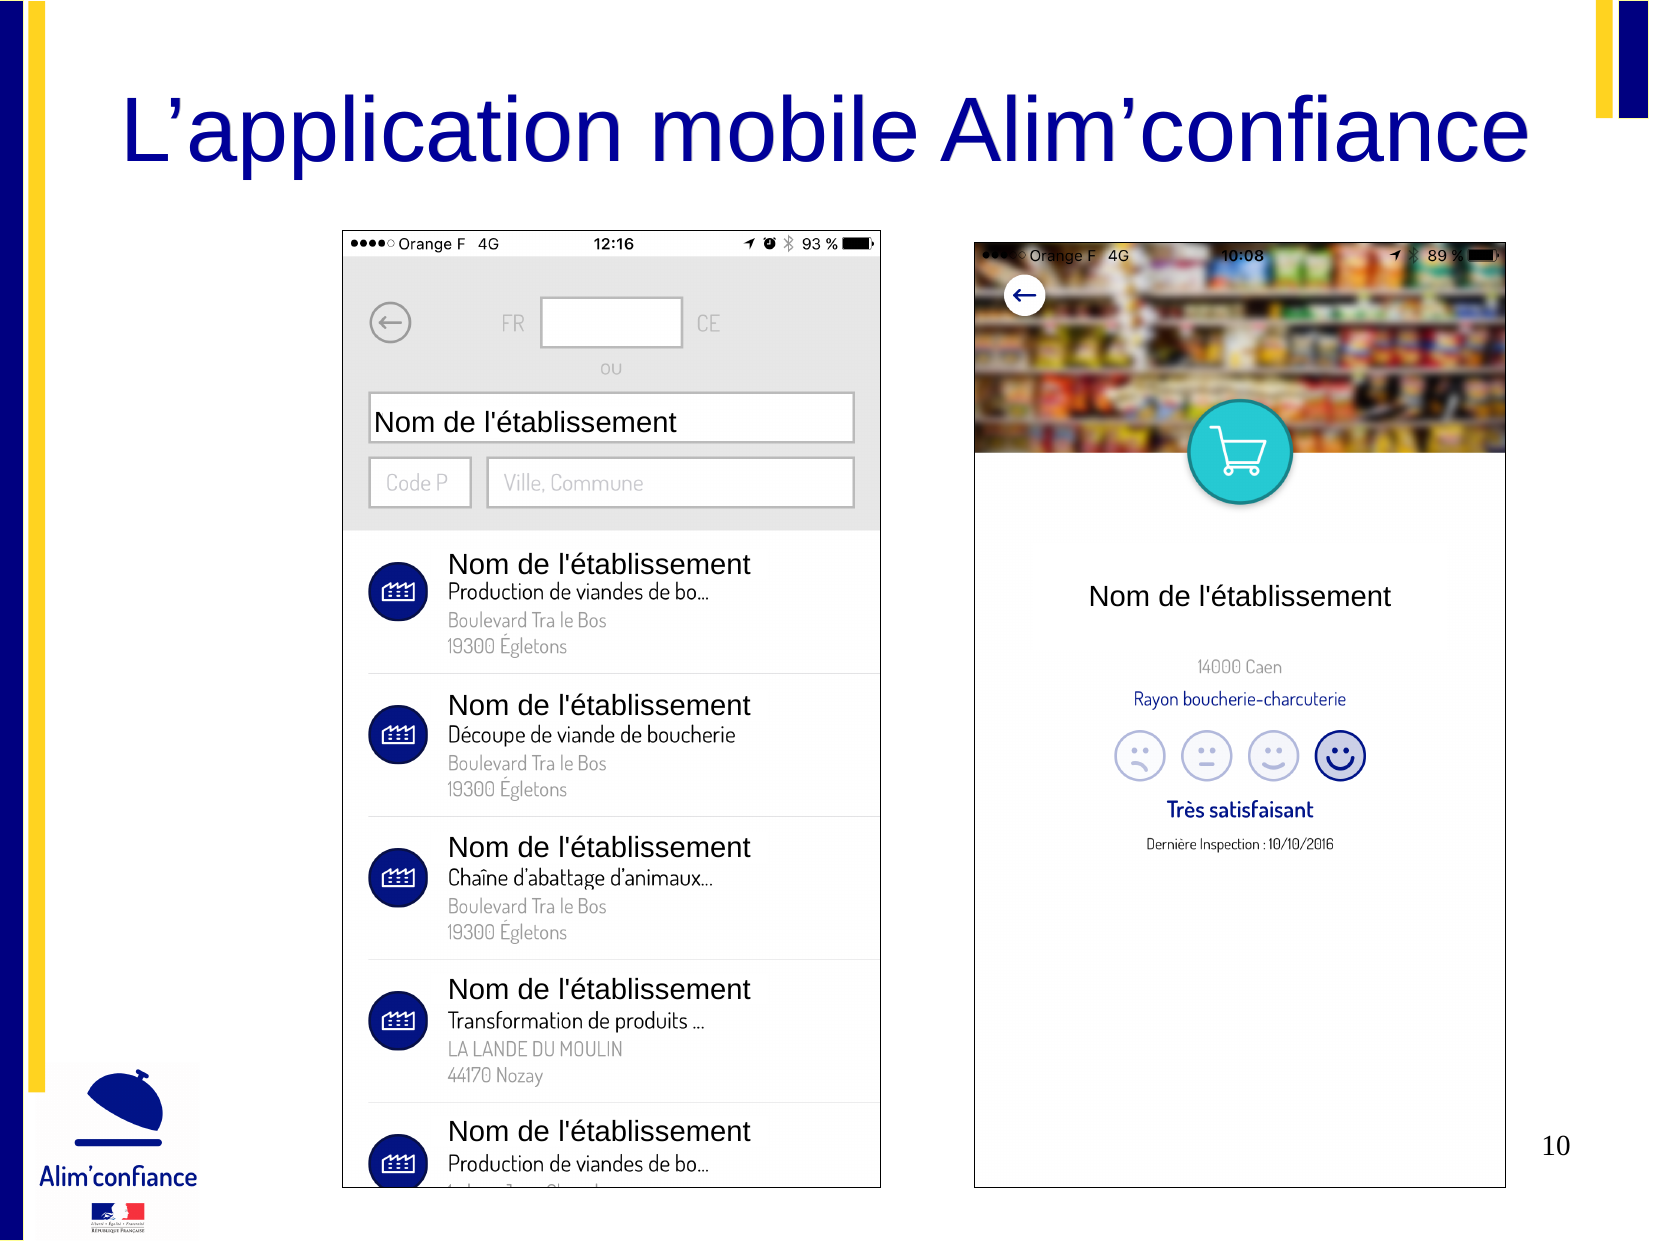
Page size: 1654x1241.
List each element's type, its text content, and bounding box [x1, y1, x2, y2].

text_box Nom de l'établissement [431, 549, 768, 579]
text_box [1595, 0, 1613, 119]
text_box Nom de l'établissement [1033, 543, 1447, 650]
title L’application mobile Alim’confiance [83, 25, 1572, 233]
text_box Nom de l'établissement [431, 1116, 768, 1146]
text_box Nom de l'établissement [431, 974, 768, 1004]
text_box Nom de l'établissement [431, 690, 768, 721]
text_box [0, 0, 24, 1241]
picture [974, 242, 1506, 1188]
picture [35, 1062, 200, 1241]
text_box Nom de l'établissement [431, 832, 768, 863]
text_box [28, 1, 46, 1093]
text_box [1618, 0, 1649, 119]
picture [342, 233, 881, 1188]
text_box Nom de l'établissement [383, 407, 668, 438]
